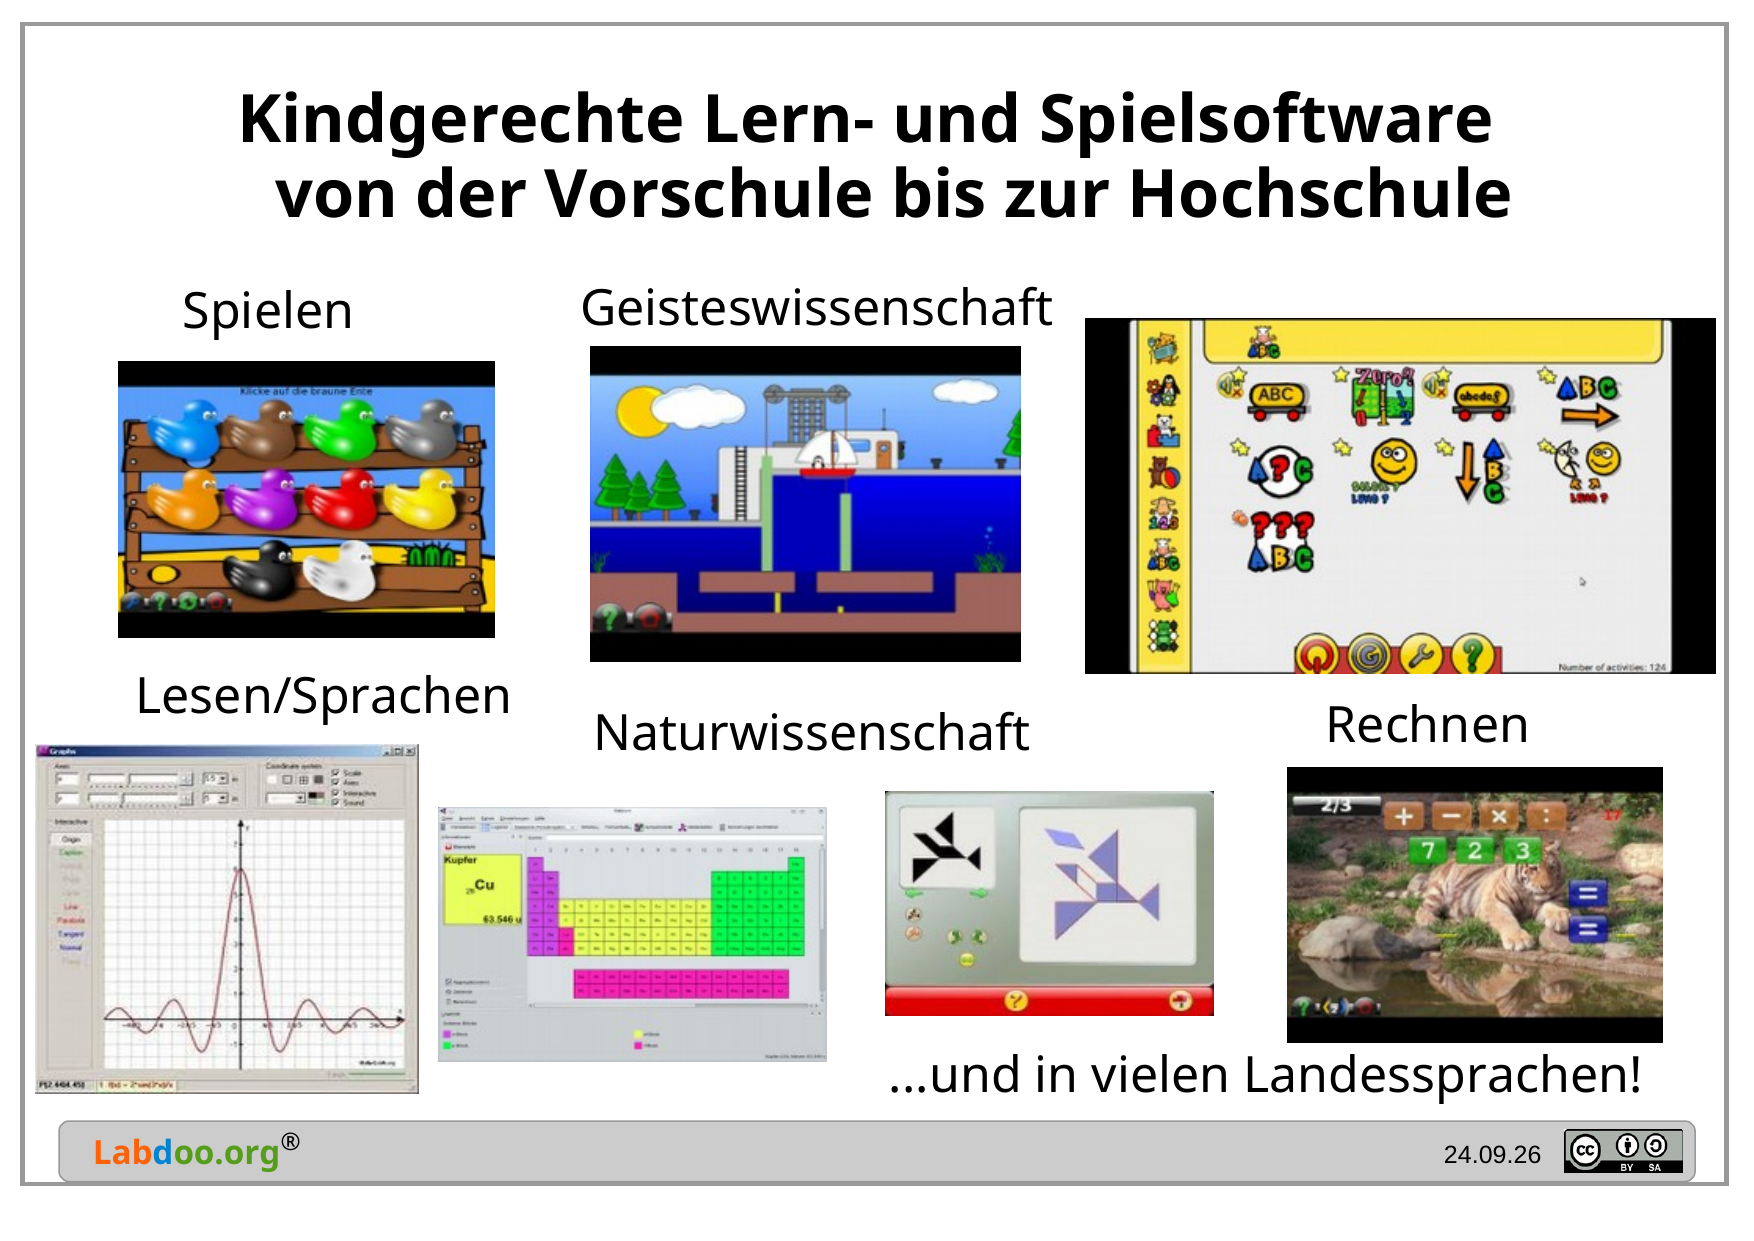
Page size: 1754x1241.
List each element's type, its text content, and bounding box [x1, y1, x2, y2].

text_box Geisteswissenschaft [565, 267, 1240, 343]
text_box Rechnen [1311, 684, 1557, 760]
text_box Lesen/Sprachen [120, 656, 530, 731]
text_box Naturwissenschaft [578, 692, 1067, 768]
picture [590, 346, 1021, 662]
picture [1085, 318, 1716, 674]
picture [885, 791, 1214, 1016]
text_box Spielen [168, 271, 414, 347]
picture [1564, 1129, 1683, 1173]
text_box Labdoo.org® [78, 1097, 1155, 1176]
picture [118, 361, 495, 638]
text_box ...und in vielen Landessprachen! [874, 1035, 1690, 1111]
picture [438, 807, 827, 1062]
picture [35, 744, 419, 1094]
list Kindgerechte Lern- und Spielsoftware von der Vorschule bis zur Hochschule [208, 78, 1524, 242]
picture [1287, 767, 1663, 1035]
